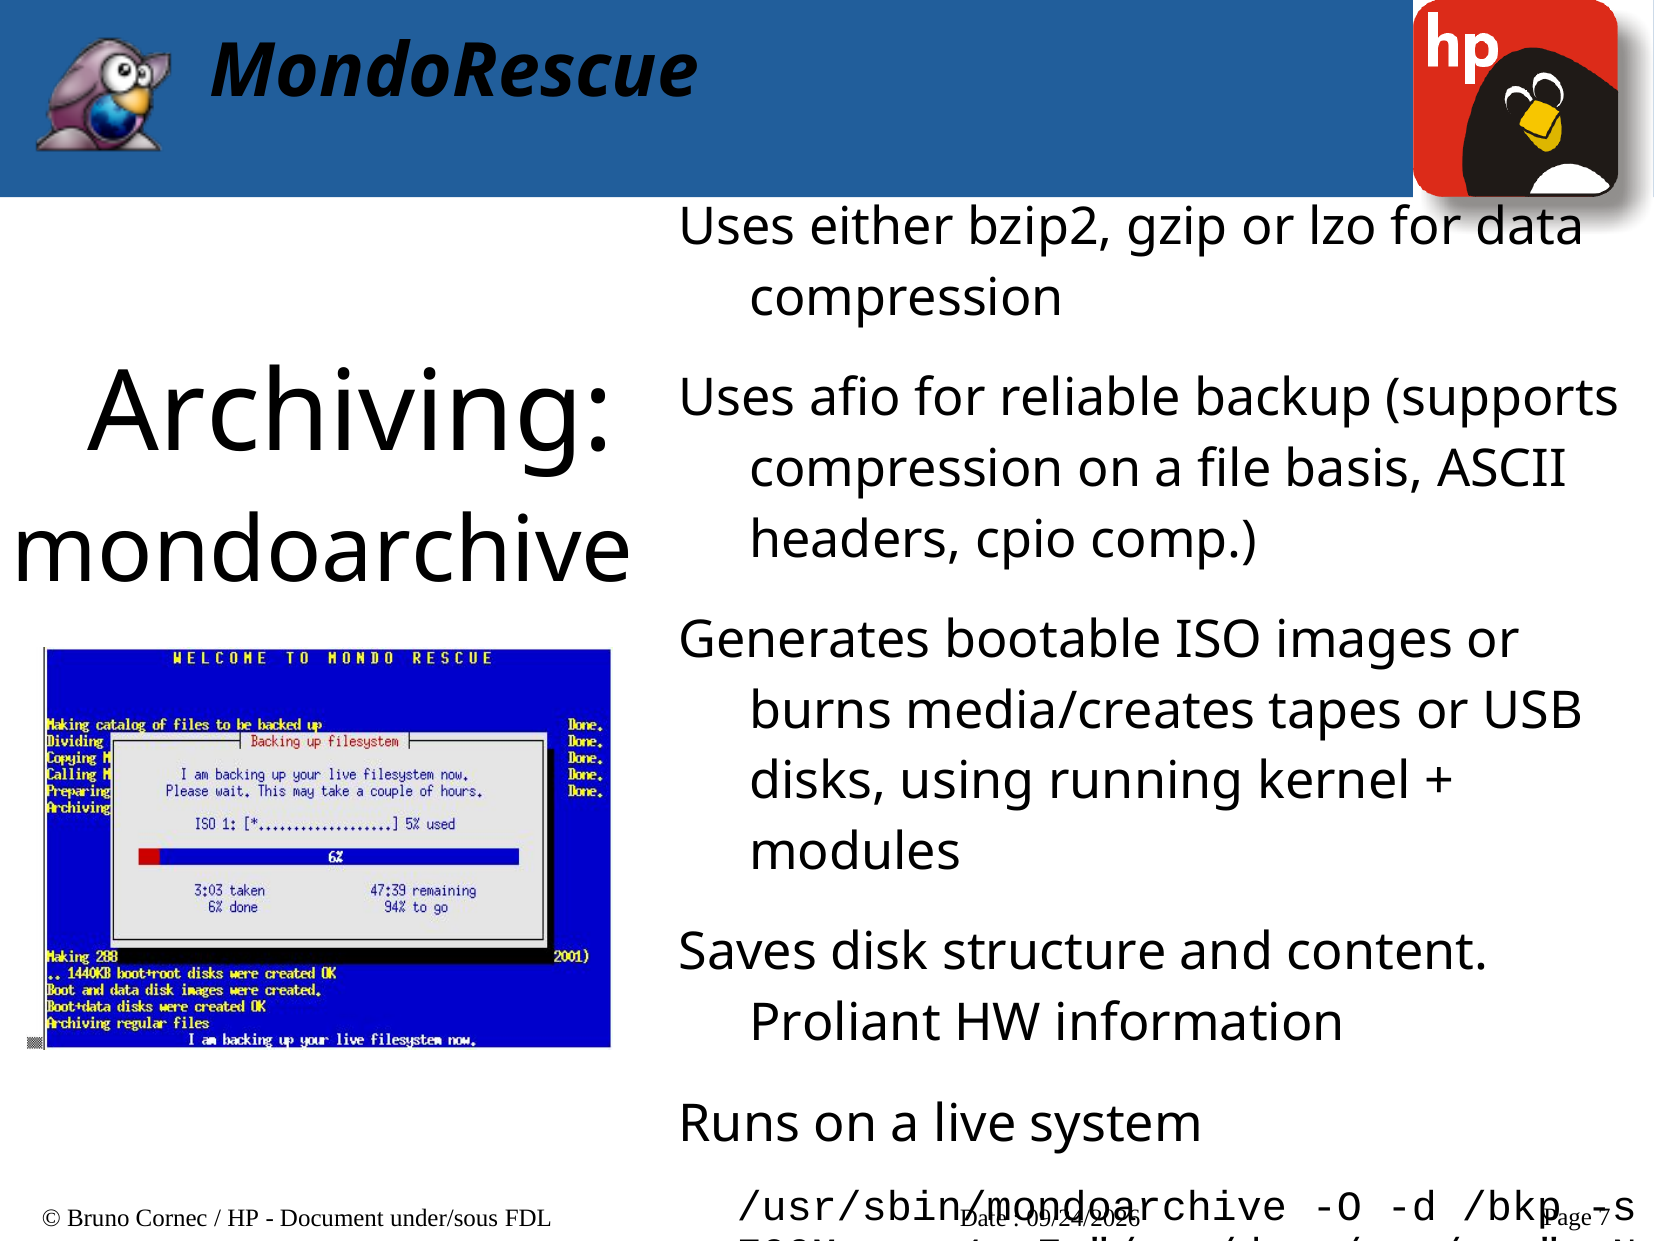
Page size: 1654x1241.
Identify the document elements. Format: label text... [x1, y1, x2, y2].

picture [0, 0, 211, 199]
picture [1413, 0, 1654, 189]
picture [26, 647, 613, 1050]
list Uses either bzip2, gzip or lzo for data compression Uses afio for reliable backup (supports compression on a file basis, ASCII headers, cpio comp.) Generates bootable ISO images or burns media/creates tapes or USB disks, using running kernel + modules Saves disk structure and content. Proliant HW information Runs on a live system /usr/sbin/mondoarchive -O -d /bkp -s 700M -p m1 -E "/usr/doc /usr/src" -N -T /tmp -n s1.hpintelco.org:/nfs [666, 189, 1654, 1223]
text_box Archiving: mondoarchive [0, 330, 666, 610]
